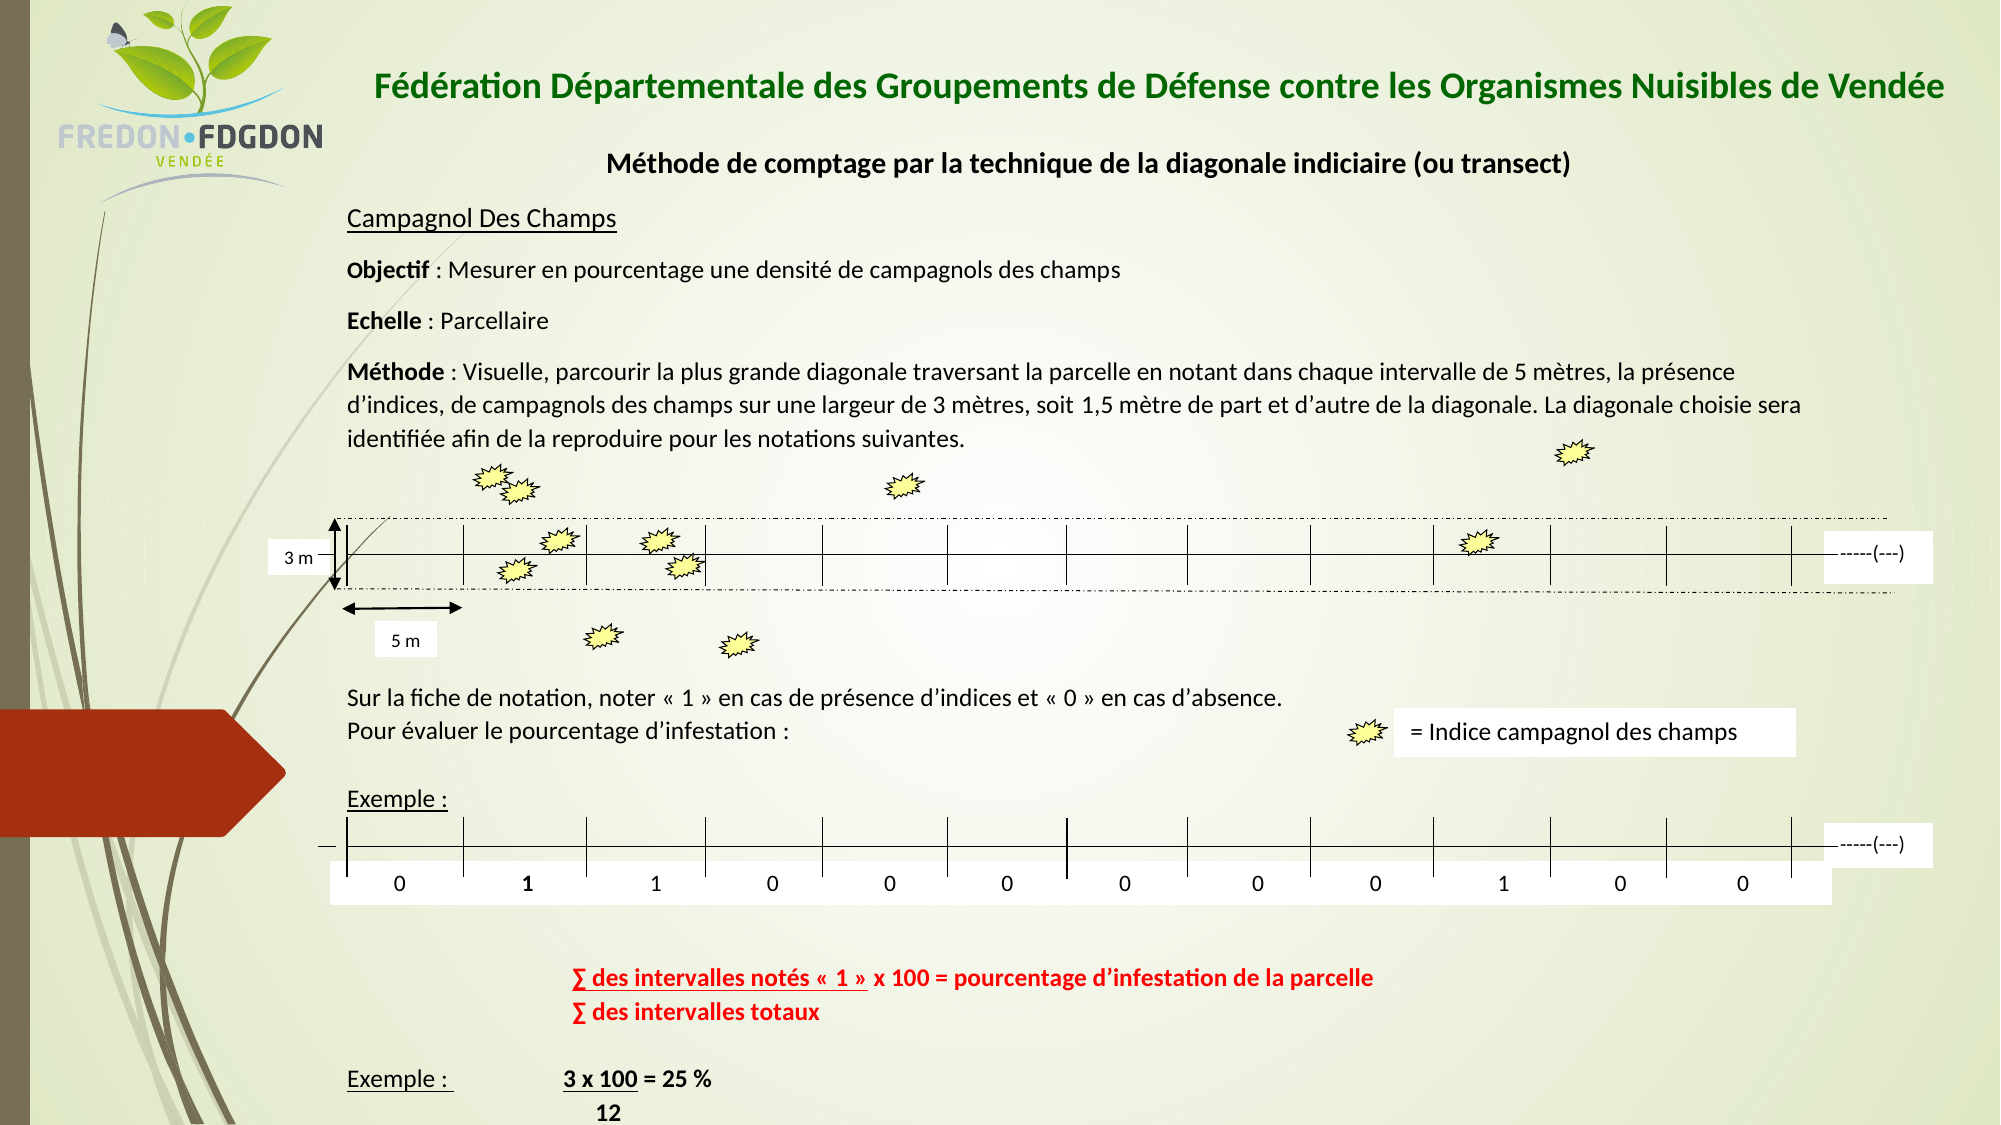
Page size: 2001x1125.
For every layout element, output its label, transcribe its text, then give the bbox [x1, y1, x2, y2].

text_box Fédération Départementale des Groupements de Défense contre les Organismes Nuisibles de Vendée [322, 54, 2000, 114]
picture [59, 0, 1933, 1125]
